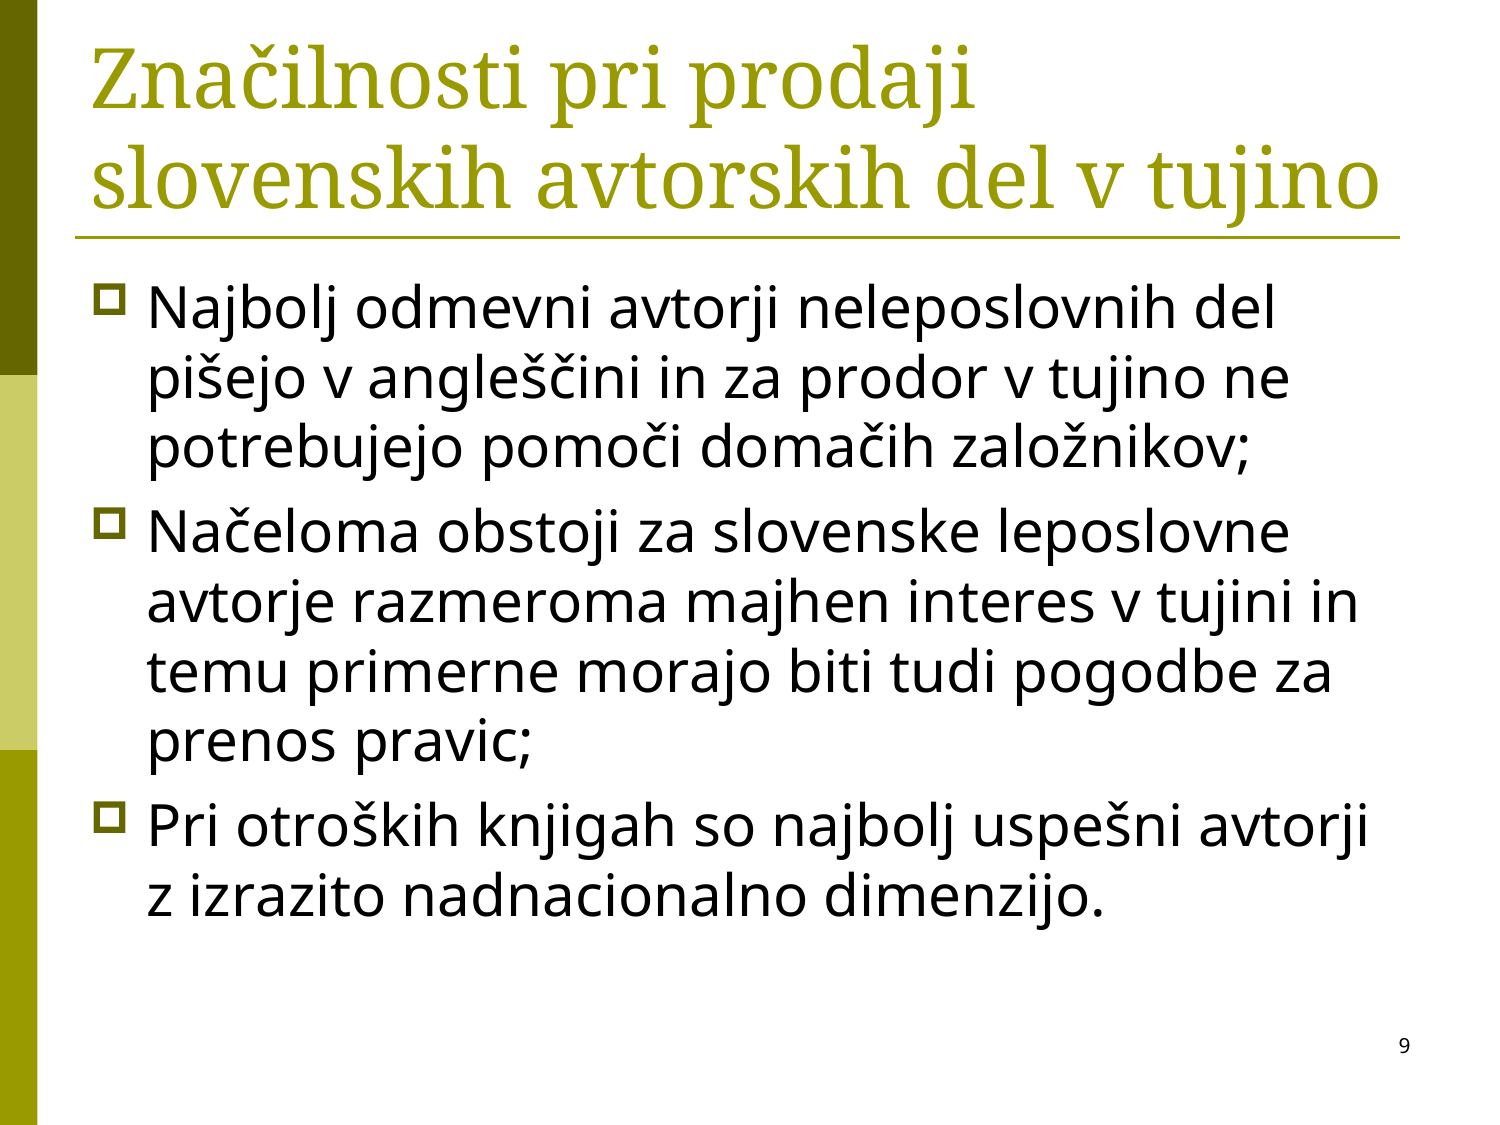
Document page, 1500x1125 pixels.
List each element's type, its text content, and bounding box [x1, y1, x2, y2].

text_box <number> [1074, 1025, 1426, 1101]
title Značilnosti pri prodaji slovenskih avtorskih del v tujino [75, 17, 1426, 233]
list Najbolj odmevni avtorji neleposlovnih del pišejo v angleščini in za prodor v tujino ne potrebujejo pomoči domačih založnikov; Načeloma obstoji za slovenske leposlovne avtorje razmeroma majhen interes v tujini in temu primerne morajo biti tudi pogodbe za prenos pravic; Pri otroških knjigah so najbolj uspešni avtorji z izrazito nadnacionalno dimenzijo. [75, 262, 1426, 1006]
